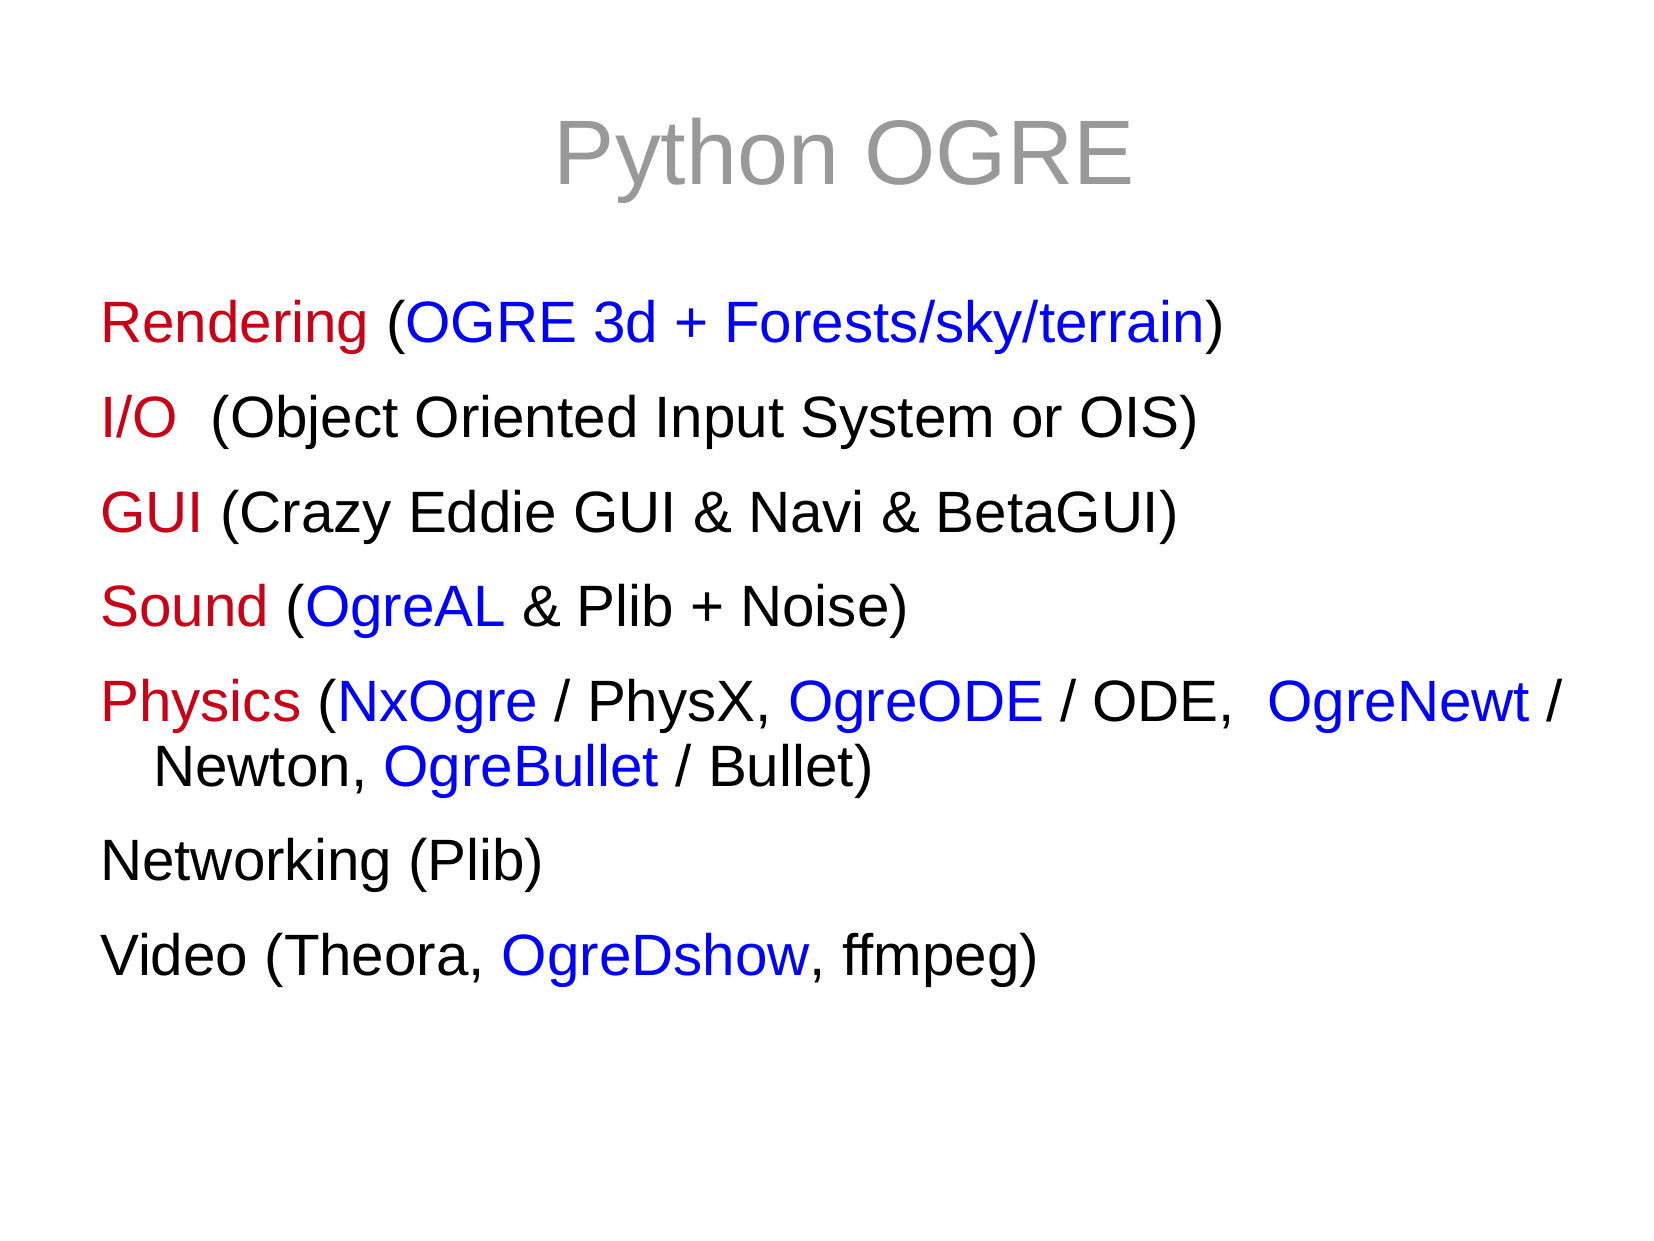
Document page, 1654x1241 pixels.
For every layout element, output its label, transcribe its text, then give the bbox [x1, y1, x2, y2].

list Rendering (OGRE 3d + Forests/sky/terrain) I/O (Object Oriented Input System or OIS) GUI (Crazy Eddie GUI & Navi & BetaGUI) Sound (OgreAL & Plib + Noise) Physics (NxOgre / PhysX, OgreODE / ODE, OgreNewt / Newton, OgreBullet / Bullet) Networking (Plib) Video (Theora, OgreDshow, ffmpeg) [82, 290, 1571, 1160]
title Python OGRE [82, 49, 1571, 257]
